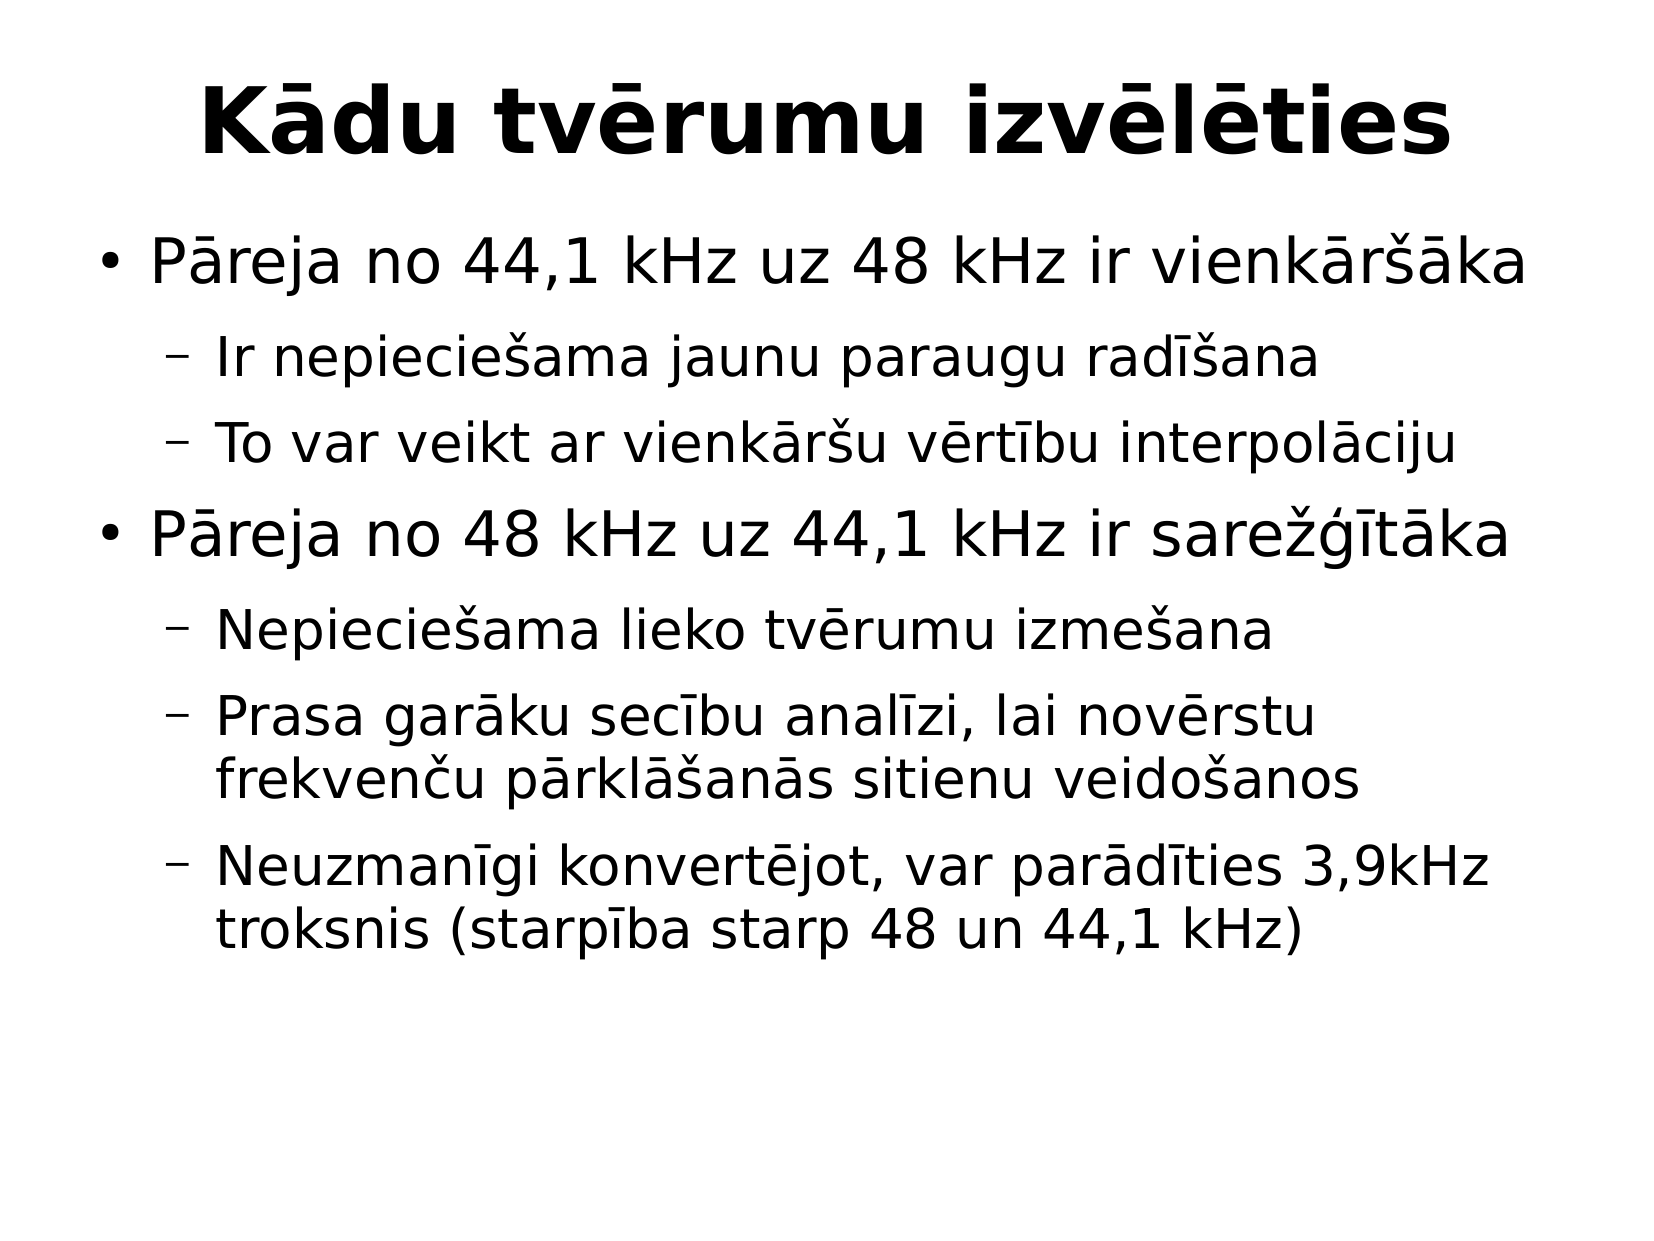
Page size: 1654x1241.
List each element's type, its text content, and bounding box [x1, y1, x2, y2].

title Kādu tvērumu izvēlēties [82, 49, 1571, 196]
list Pāreja no 44,1 kHz uz 48 kHz ir vienkāršāka Ir nepieciešama jaunu paraugu radīšana To var veikt ar vienkāršu vērtību interpolāciju Pāreja no 48 kHz uz 44,1 kHz ir sarežģītāka Nepieciešama lieko tvērumu izmešana Prasa garāku secību analīzi, lai novērstu frekvenču pārklāšanās sitienu veidošanos Neuzmanīgi konvertējot, var parādīties 3,9kHz troksnis (starpība starp 48 un 44,1 kHz) [82, 225, 1538, 1186]
